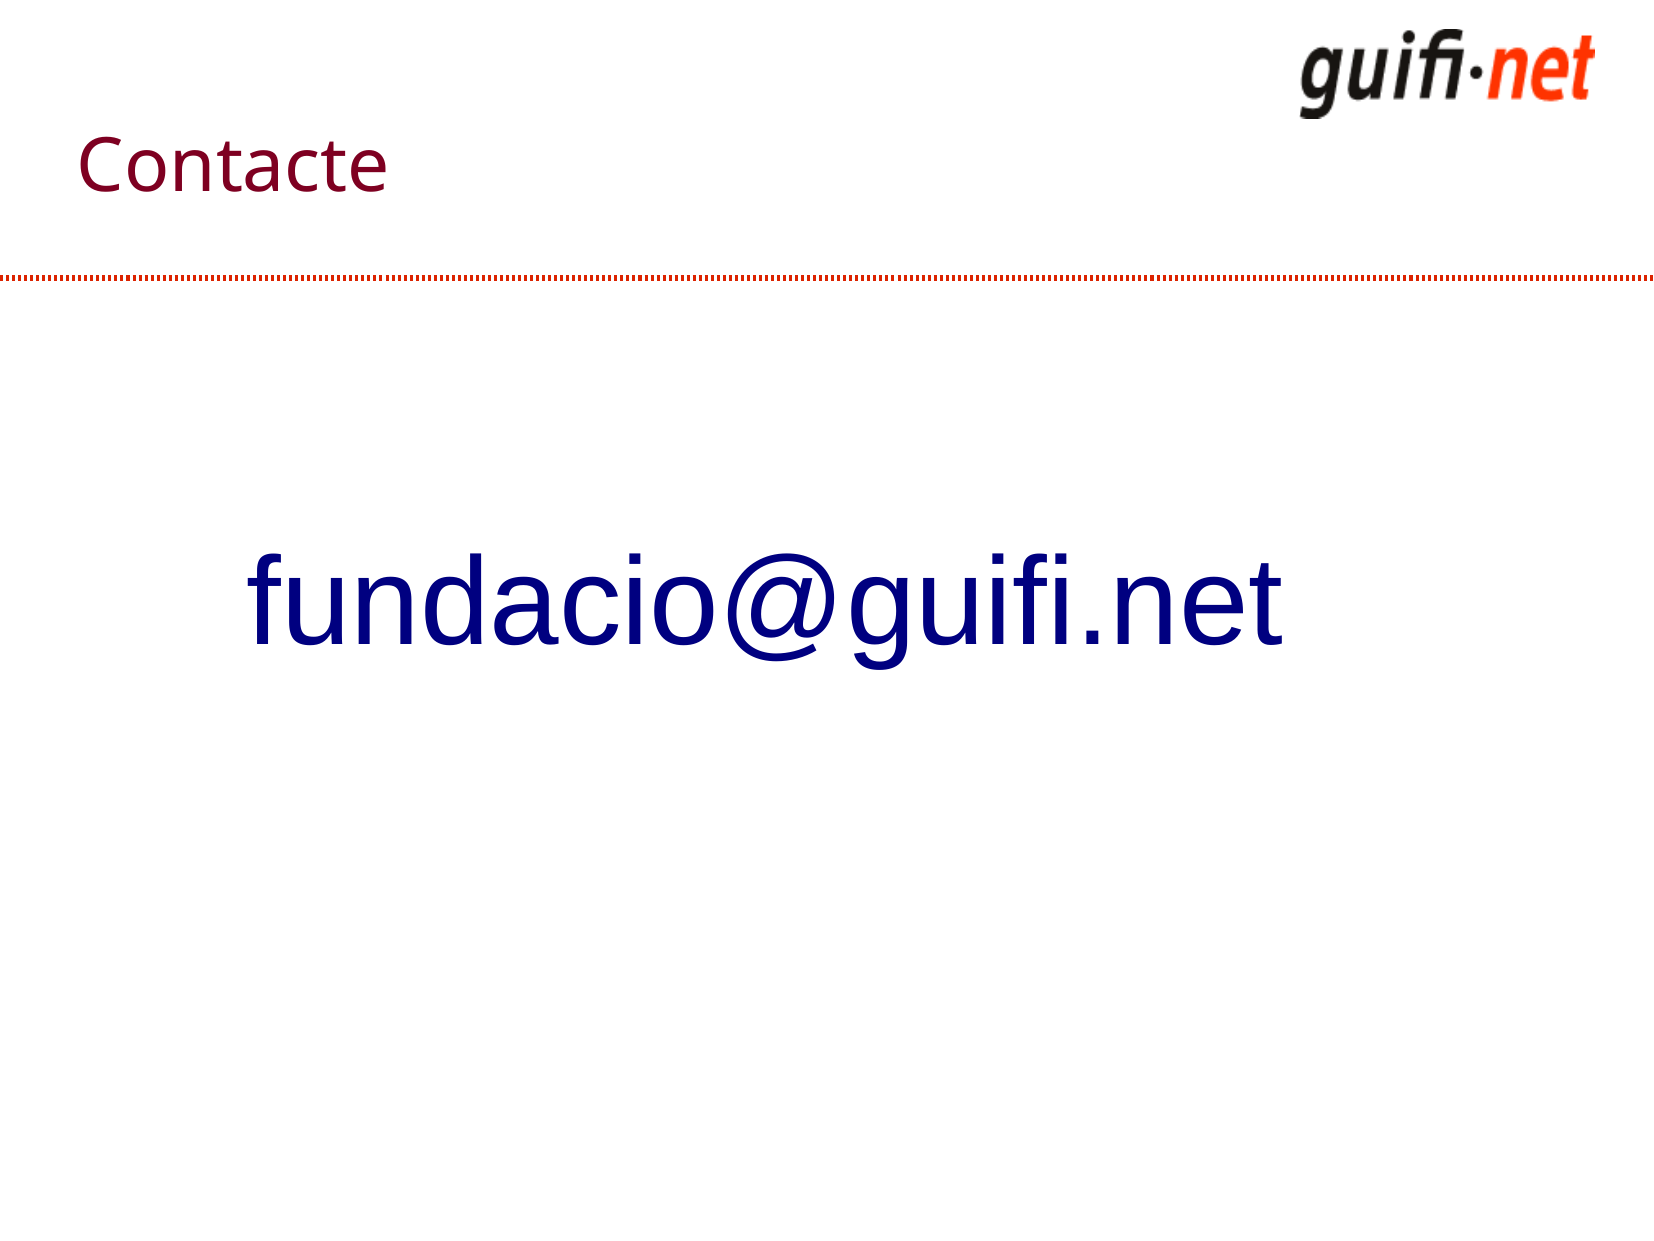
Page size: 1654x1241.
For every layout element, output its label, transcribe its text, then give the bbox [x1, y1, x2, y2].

title Contacte [76, 59, 1093, 267]
text_box fundacio@guifi.net [231, 524, 1299, 679]
picture [1299, 29, 1595, 119]
